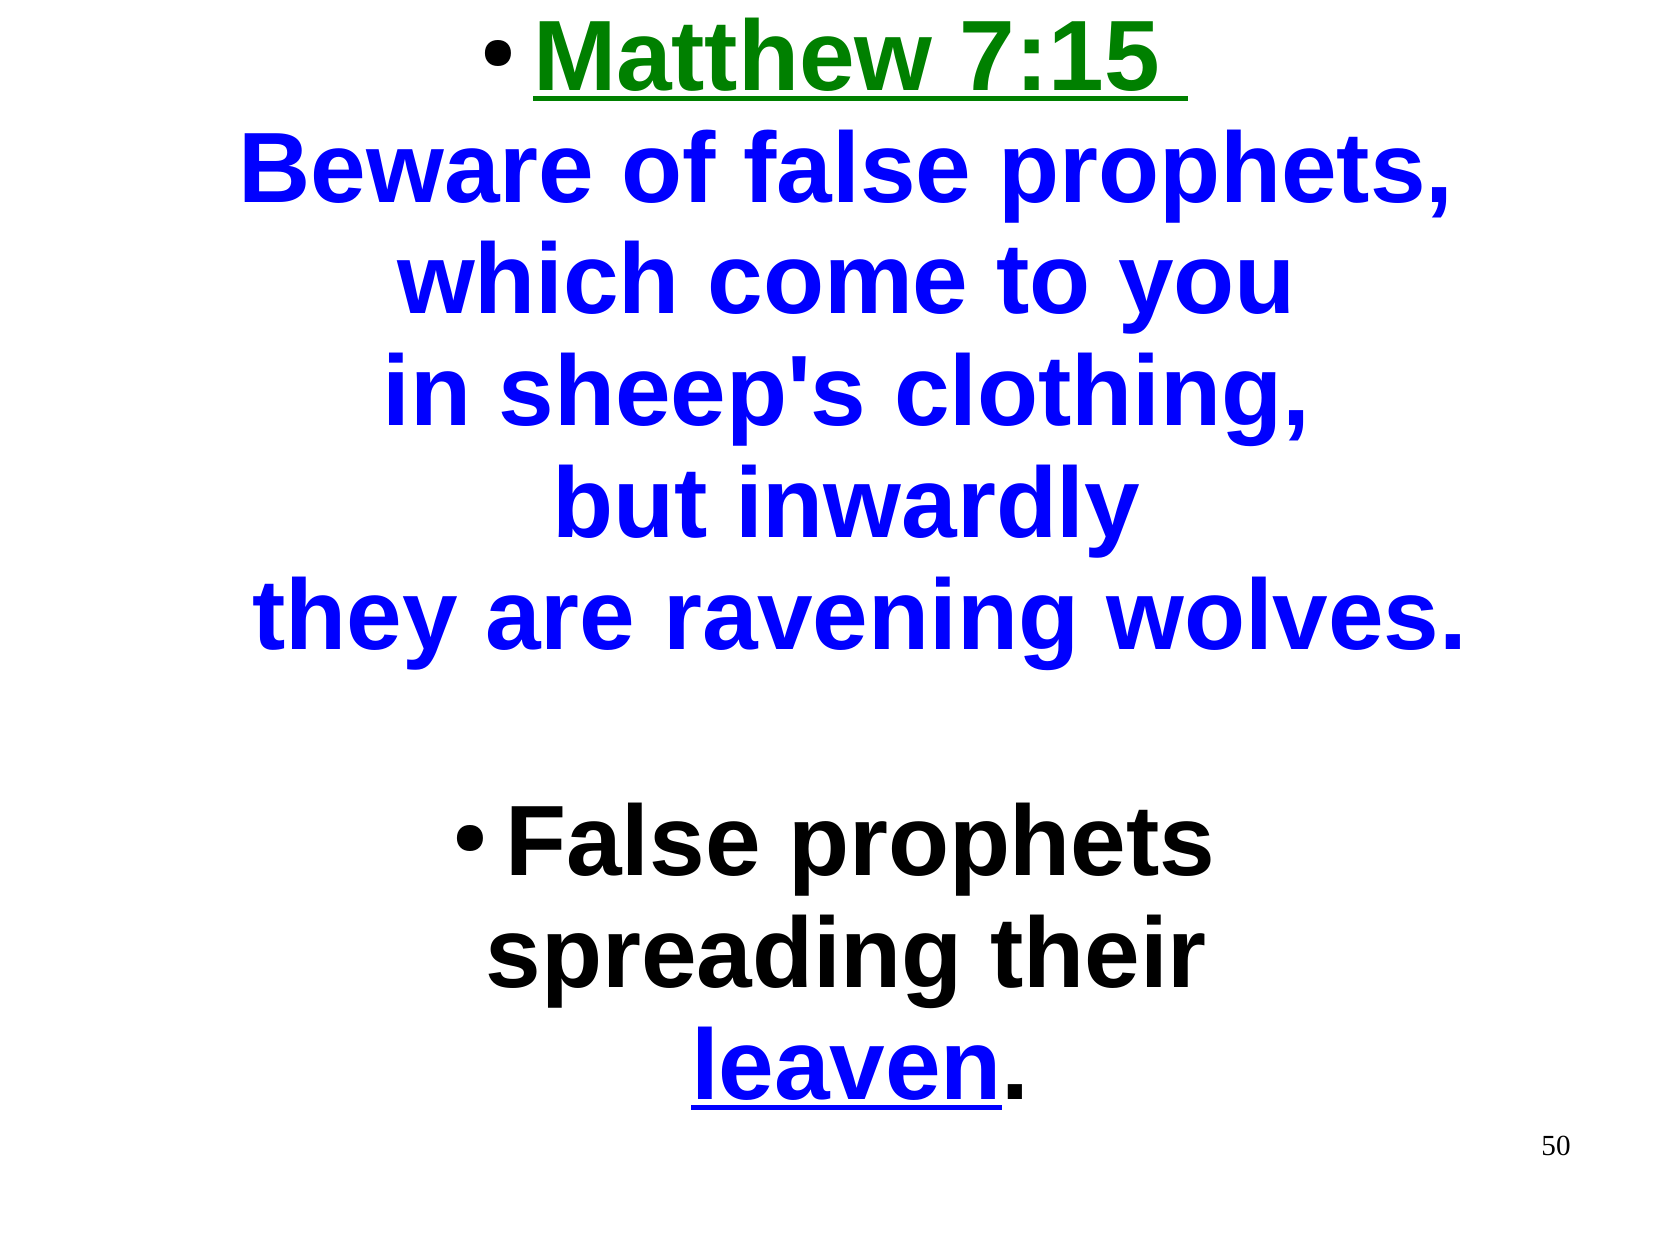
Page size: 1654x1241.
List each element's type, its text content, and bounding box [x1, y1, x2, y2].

list Matthew 7:15 Beware of false prophets, which come to you in sheep's clothing, but inwardly they are ravening wolves. False prophets spreading their leaven. [0, 0, 1651, 1238]
